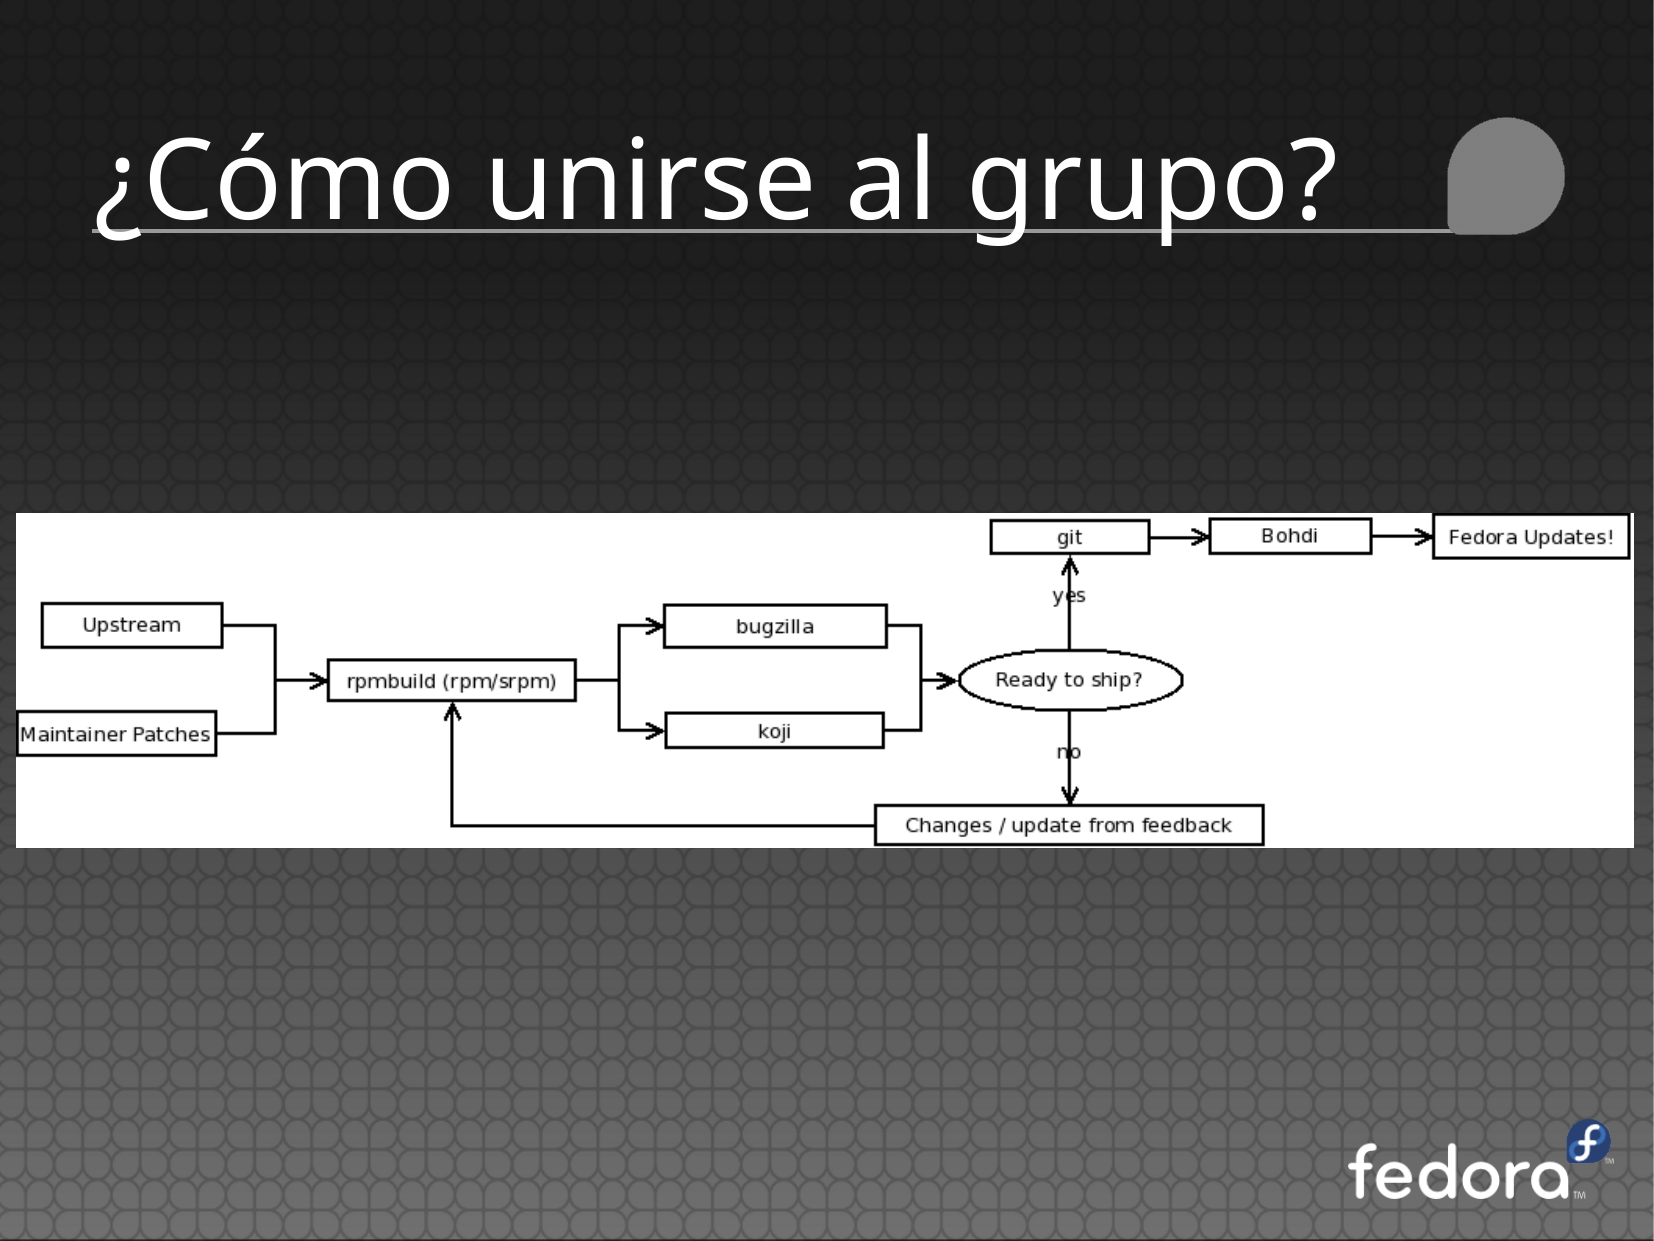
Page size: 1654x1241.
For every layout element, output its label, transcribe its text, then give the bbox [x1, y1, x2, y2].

title ¿Cómo unirse al grupo? [94, 100, 1426, 251]
picture [0, 0, 1654, 1241]
